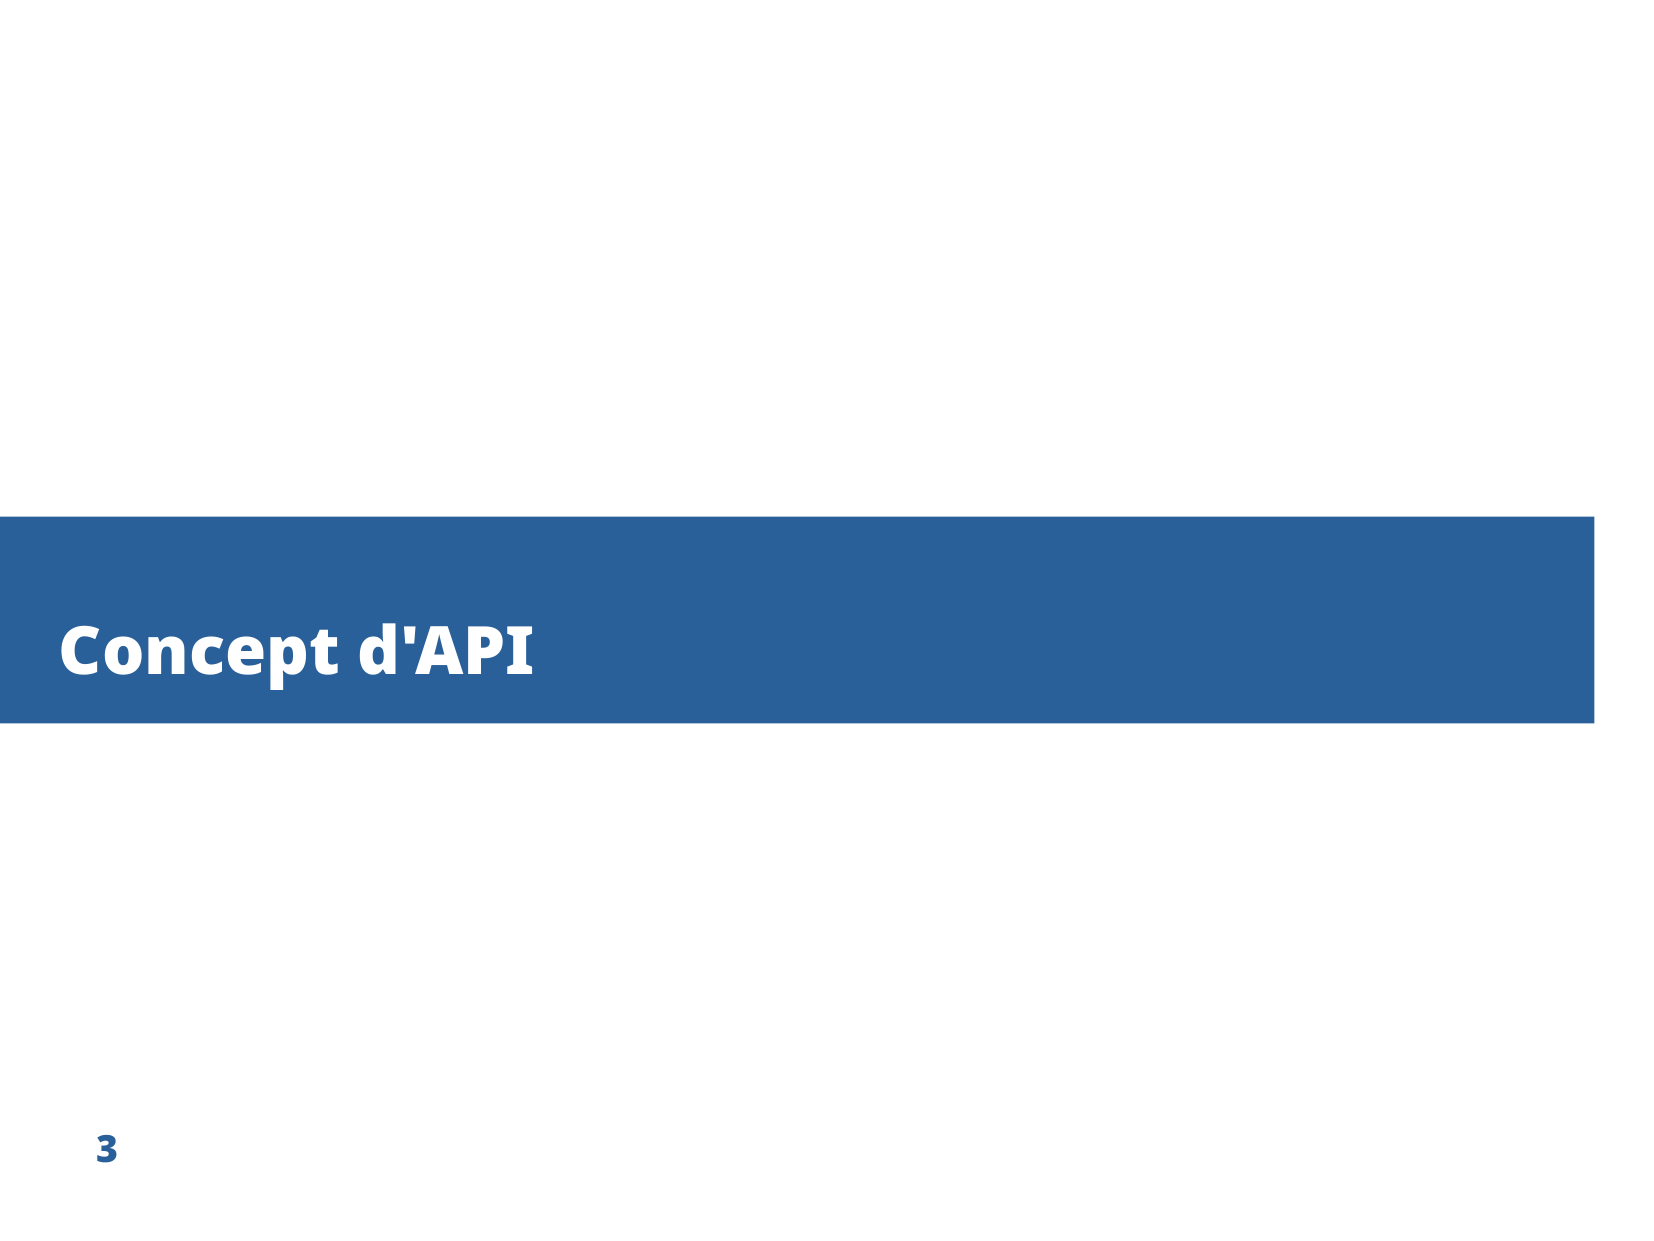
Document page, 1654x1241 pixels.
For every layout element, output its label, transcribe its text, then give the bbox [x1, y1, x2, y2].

title Concept d'API [59, 546, 1595, 694]
